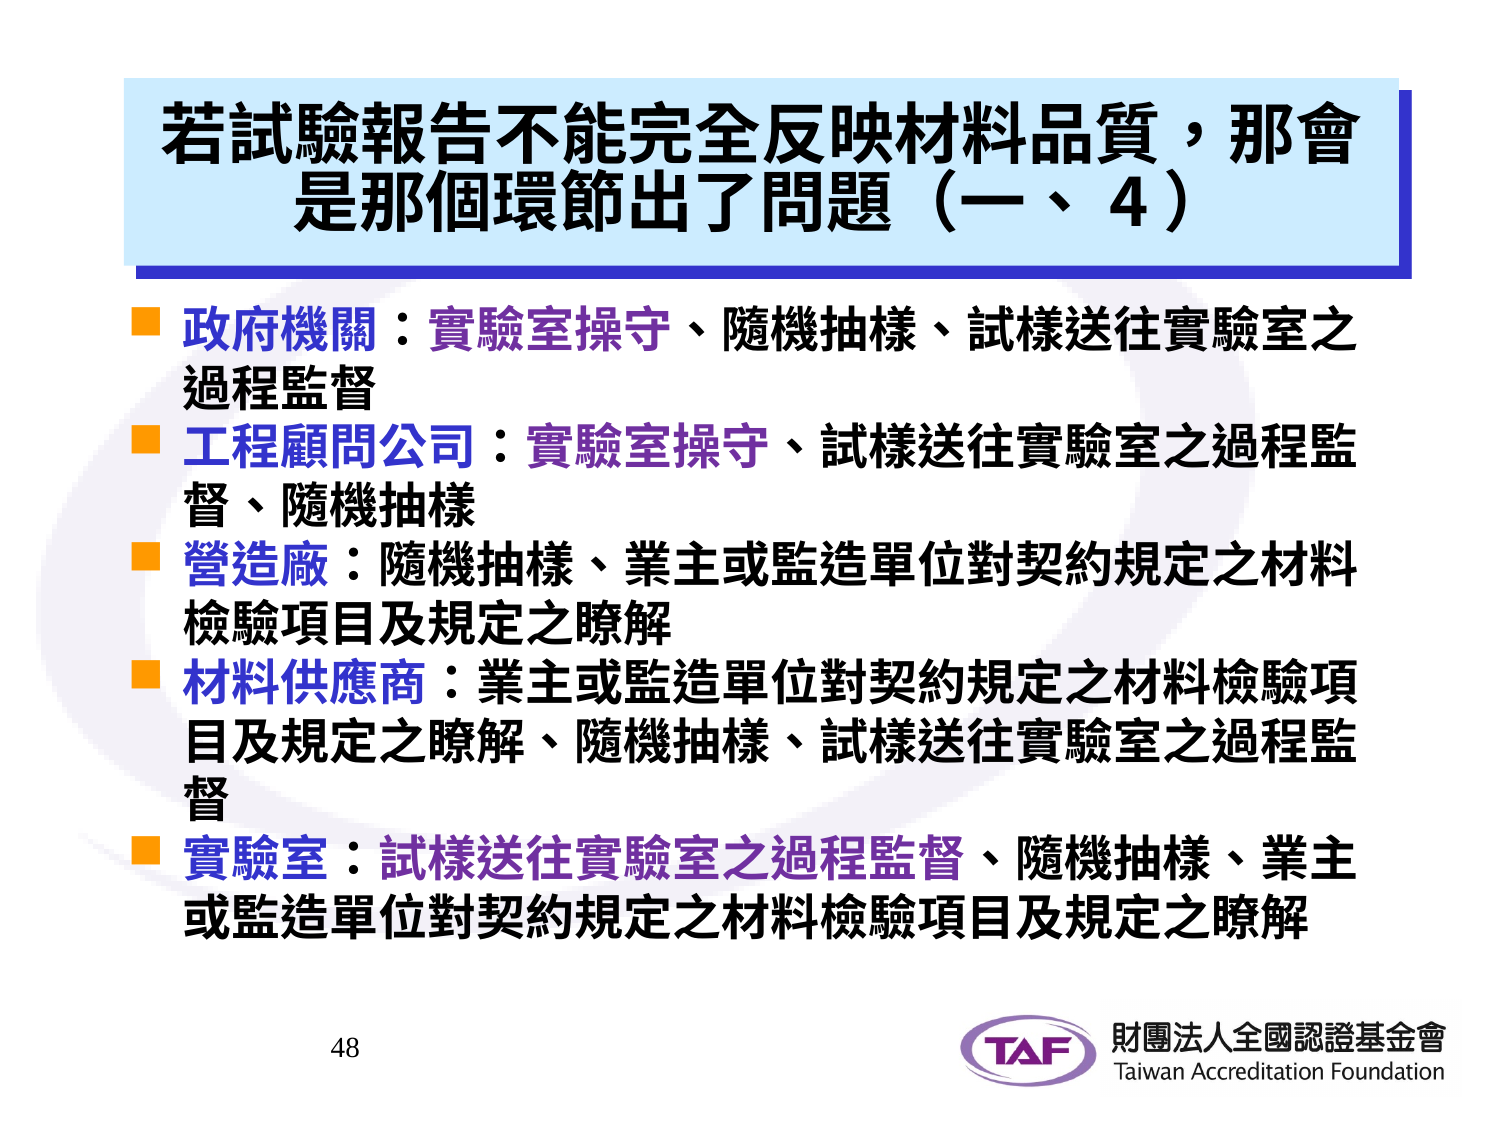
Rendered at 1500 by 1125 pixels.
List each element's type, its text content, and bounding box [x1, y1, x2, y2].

text_box <編號> [199, 1021, 376, 1125]
picture [937, 999, 1462, 1097]
text_box 若試驗報告不能完全反映材料品質，那會是那個環節出了問題（一、4） [123, 78, 1399, 266]
list 政府機關：實驗室操守、隨機抽樣、試樣送往實驗室之過程監督 工程顧問公司：實驗室操守、試樣送往實驗室之過程監督、隨機抽樣 營造廠：隨機抽樣、業主或監造單位對契約規定之材料檢驗項目及規定之瞭解 材料供應商：業主或監造單位對契約規定之材料檢驗項目及規定之瞭解、隨機抽樣、試樣送往實驗室之過程監督 實驗室：試樣送往實驗室之過程監督、隨機抽樣、業主或監造單位對契約規定之材料檢驗項目及規定之瞭解 [112, 290, 1388, 1000]
